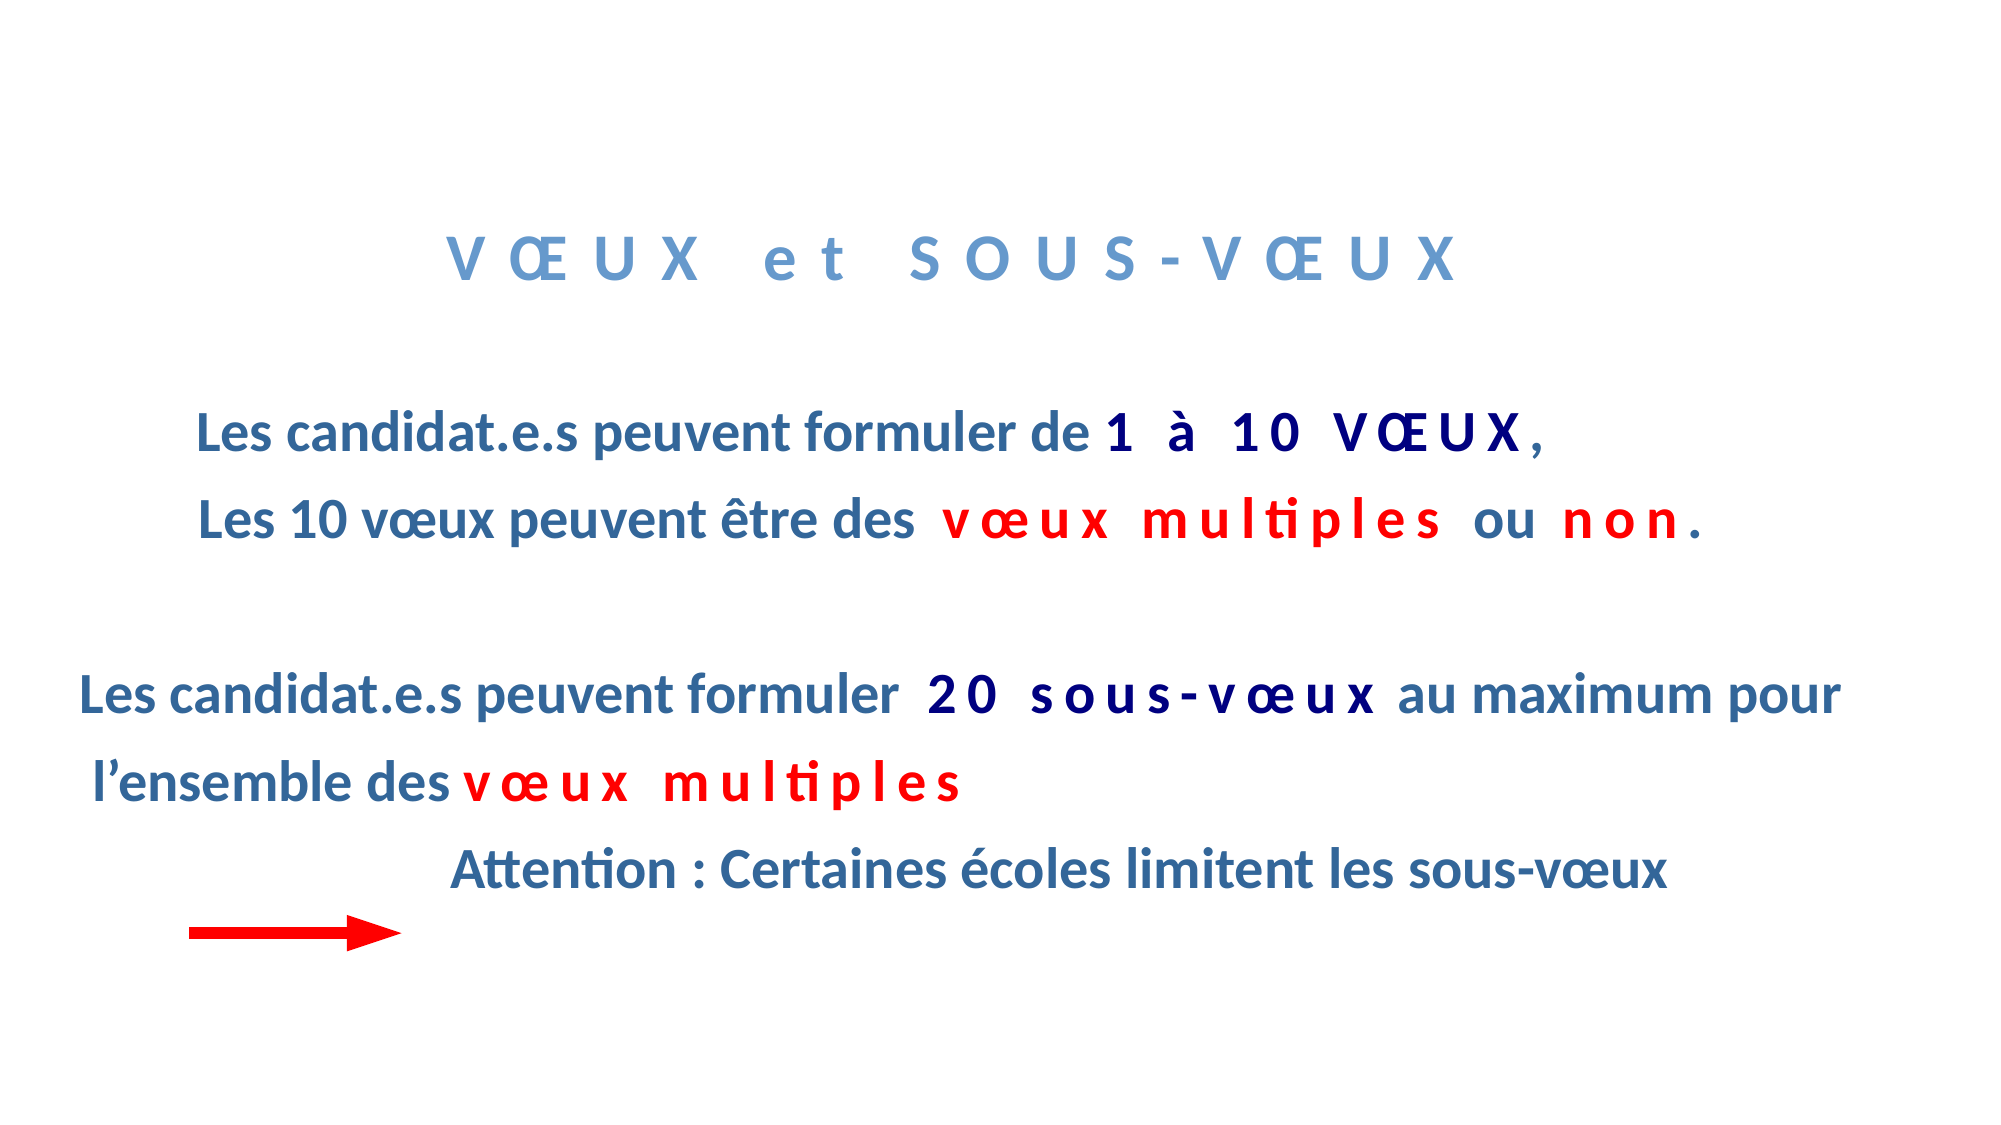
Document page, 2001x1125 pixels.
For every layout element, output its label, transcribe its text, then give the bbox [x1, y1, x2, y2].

title VŒUX et SOUS-VŒUX Les candidat.e.s peuvent formuler de 1 à 10 VŒUX, Les 10 vœux peuvent être des vœux multiples ou non. Les candidat.e.s peuvent formuler 20 sous-vœux au maximum pour l’ensemble des vœux multiples Attention : Certaines écoles limitent les sous-vœux [0, 0, 2000, 1111]
